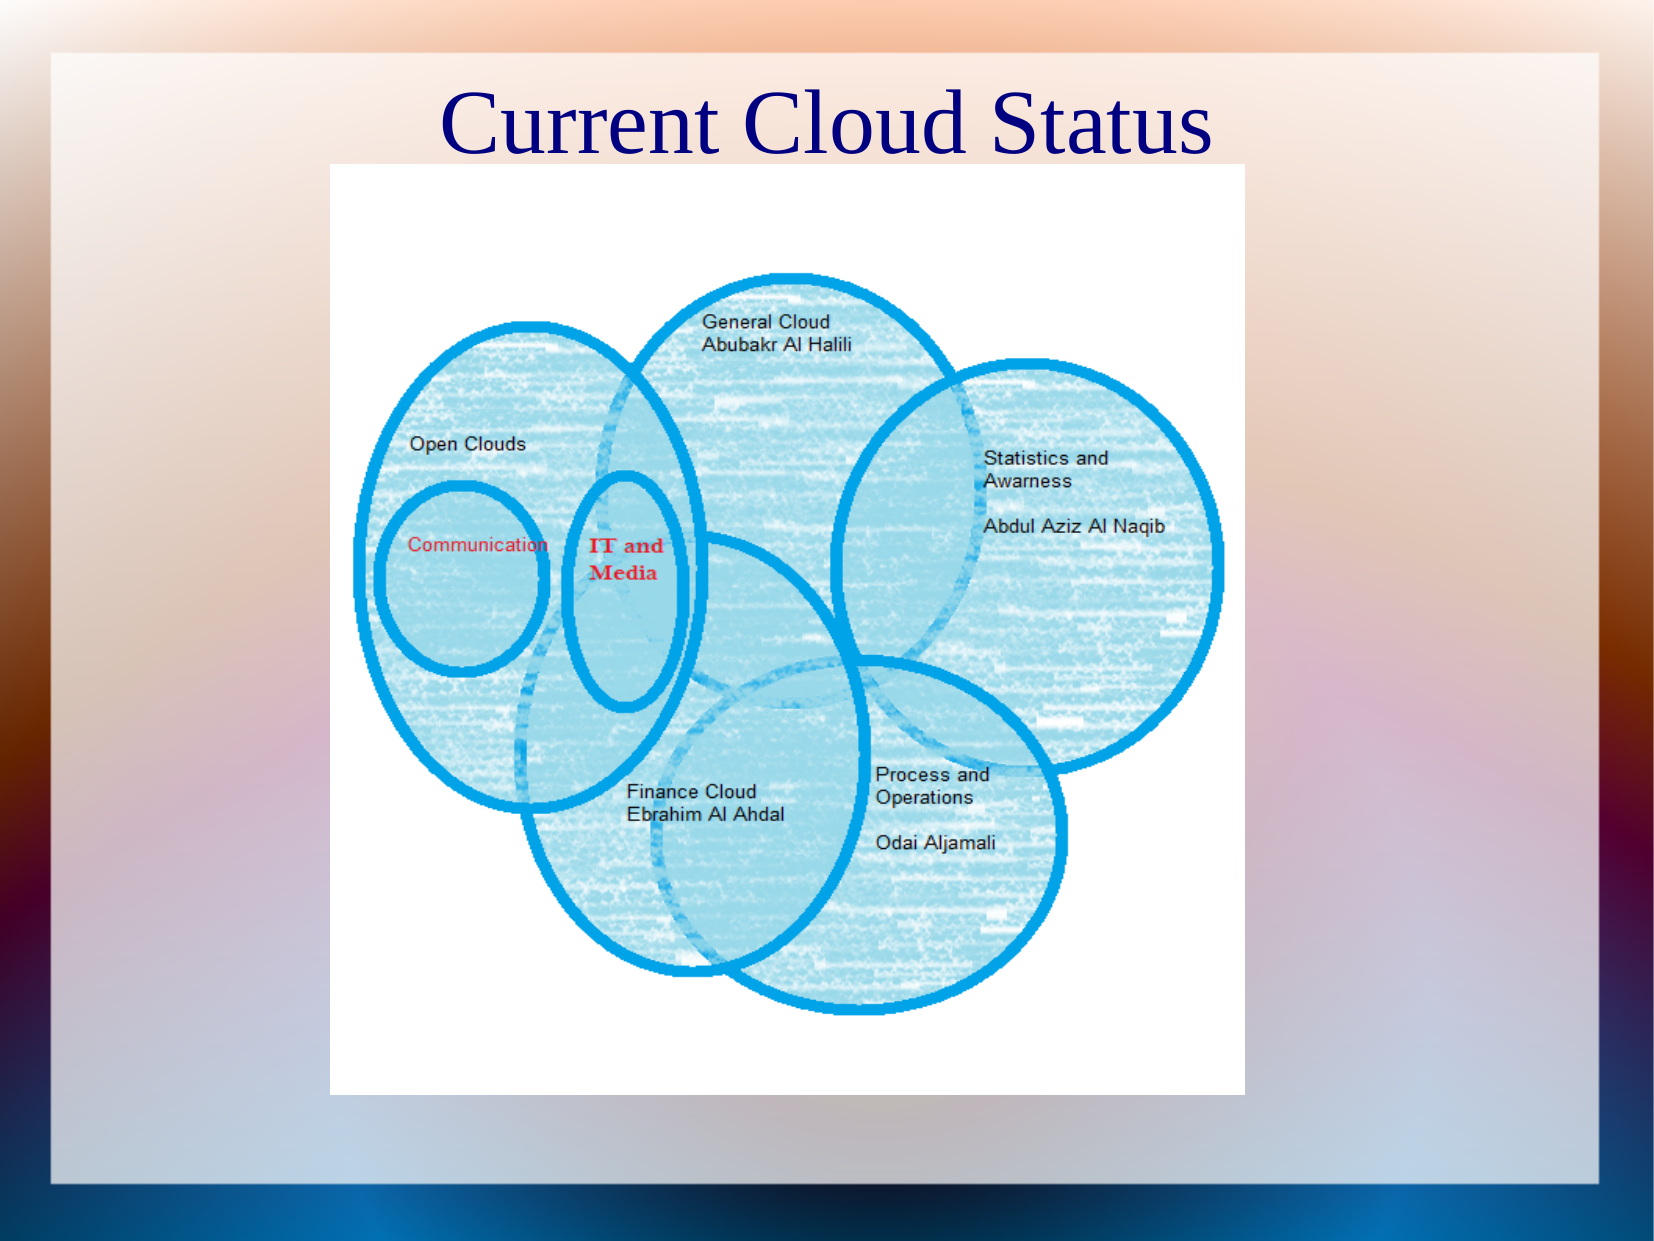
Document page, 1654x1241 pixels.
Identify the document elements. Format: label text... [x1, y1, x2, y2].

title Current Cloud Status [121, 19, 1534, 227]
picture [0, 0, 1654, 1241]
